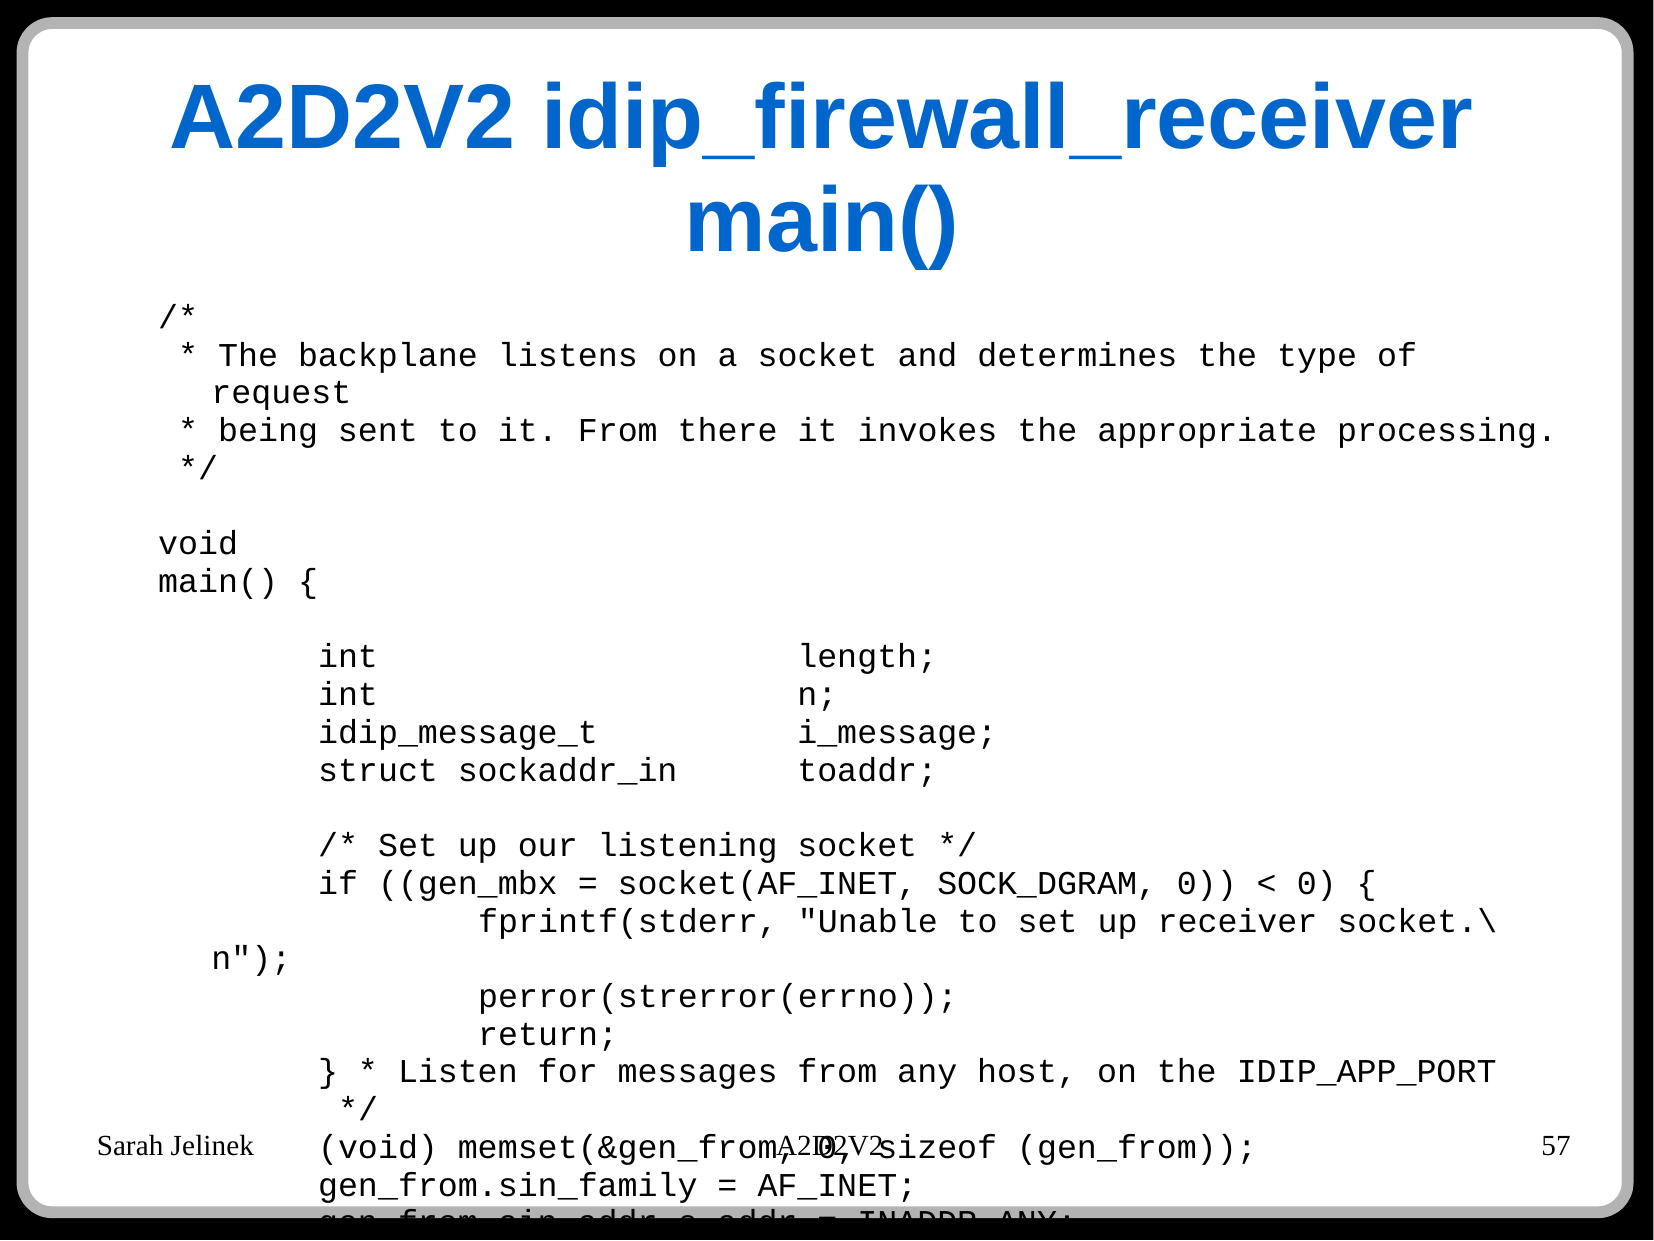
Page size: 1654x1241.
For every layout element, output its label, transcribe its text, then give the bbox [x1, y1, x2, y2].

title A2D2V2 idip_firewall_receiver main() [67, 64, 1577, 272]
list /* * The backplane listens on a socket and determines the type of request * being sent to it. From there it invokes the appropriate processing. */ void main() { int length; int n; idip_message_t i_message; struct sockaddr_in toaddr; /* Set up our listening socket */ if ((gen_mbx = socket(AF_INET, SOCK_DGRAM, 0)) < 0) { fprintf(stderr, "Unable to set up receiver socket.\n"); perror(strerror(errno)); return; } * Listen for messages from any host, on the IDIP_APP_PORT */ (void) memset(&gen_from, 0, sizeof (gen_from)); gen_from.sin_family = AF_INET; gen_from.sin_addr.s_addr = INADDR_ANY; [140, 300, 1562, 1241]
